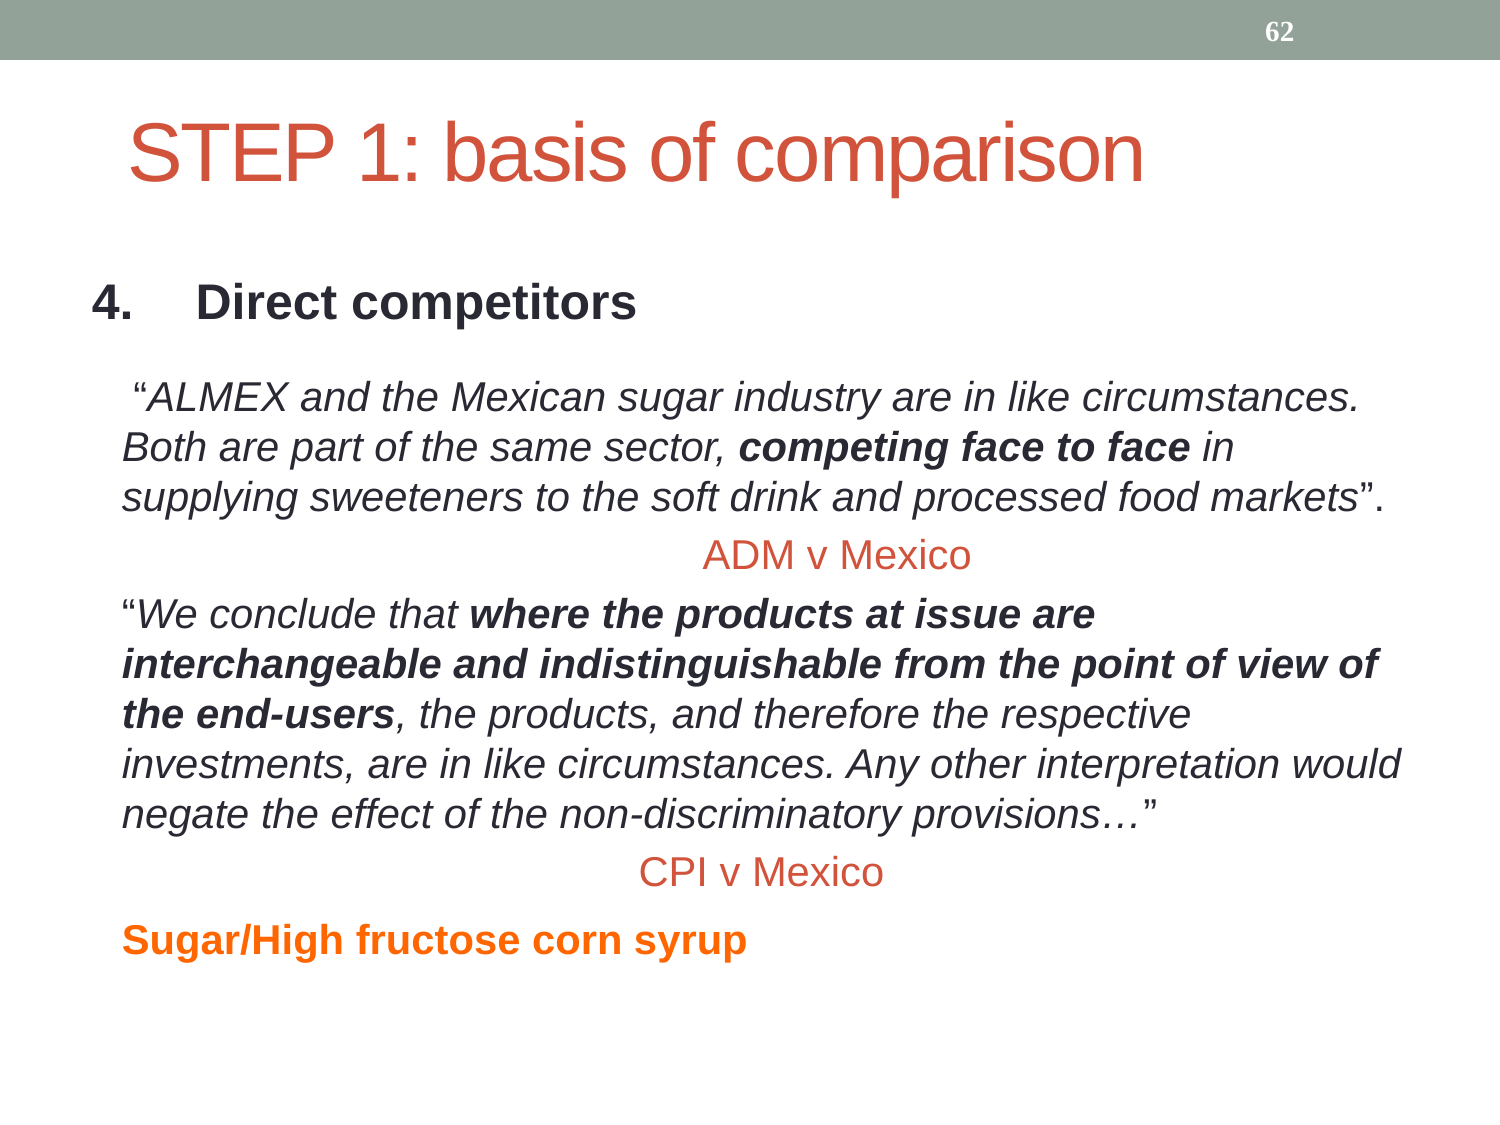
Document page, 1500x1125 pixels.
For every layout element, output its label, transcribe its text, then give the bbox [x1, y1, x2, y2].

title STEP 1: basis of comparison [112, 54, 1388, 231]
slide_number <編號> [1250, 3, 1425, 57]
list 4. Direct competitors “ALMEX and the Mexican sugar industry are in like circumstances. Both are part of the same sector, competing face to face in supplying sweeteners to the soft drink and processed food markets”. ADM v Mexico “We conclude that where the products at issue are interchangeable and indistinguishable from the point of view of the end-users, the products, and therefore the respective investments, are in like circumstances. Any other interpretation would negate the effect of the non-discriminatory provisions…” CPI v Mexico Sugar/High fructose corn syrup [76, 231, 1427, 1037]
